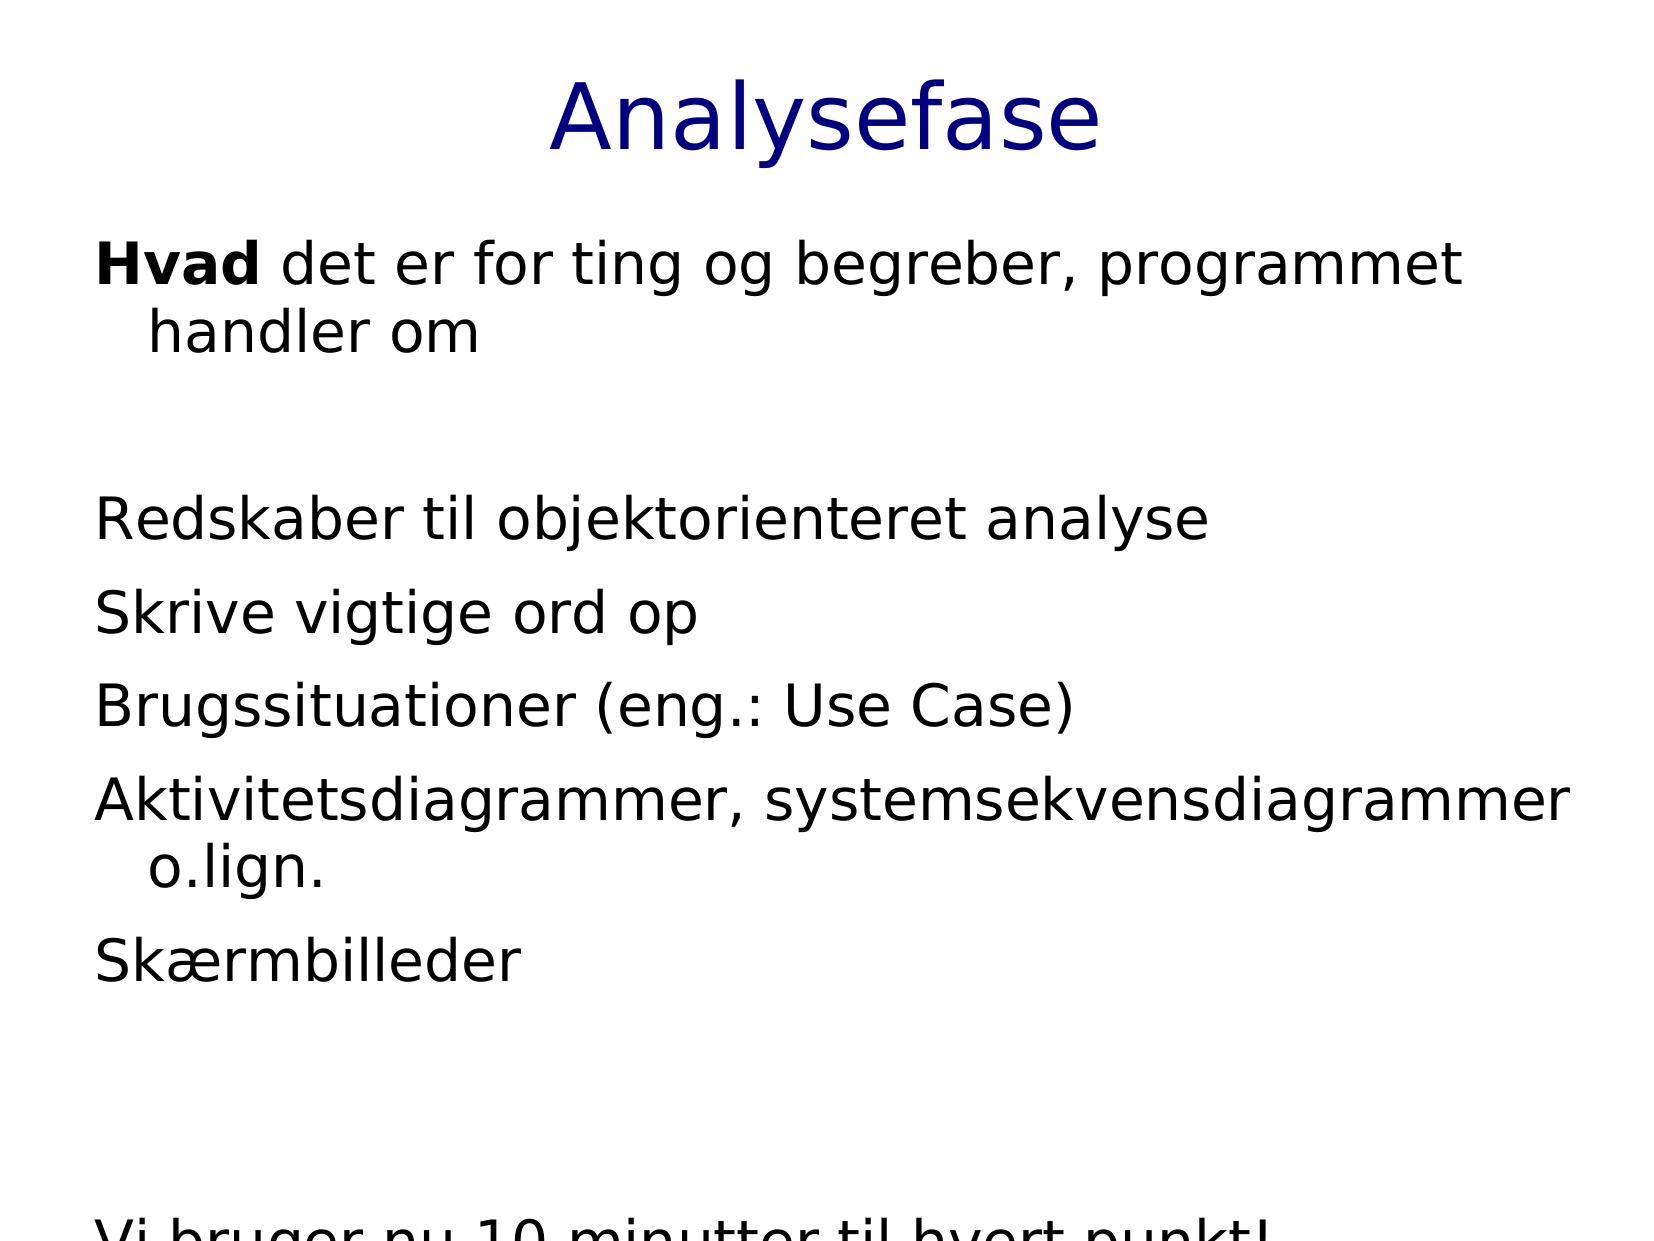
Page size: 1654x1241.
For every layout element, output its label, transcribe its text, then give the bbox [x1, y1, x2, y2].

title Analysefase [105, 14, 1549, 222]
list Hvad det er for ting og begreber, programmet handler om Redskaber til objektorienteret analyse Skrive vigtige ord op Brugssituationer (eng.: Use Case) Aktivitetsdiagrammer, systemsekvensdiagrammer o.lign. Skærmbilleder Vi bruger nu 10 minutter til hvert punkt! Fremlæggelse næste gang! [76, 230, 1630, 1183]
